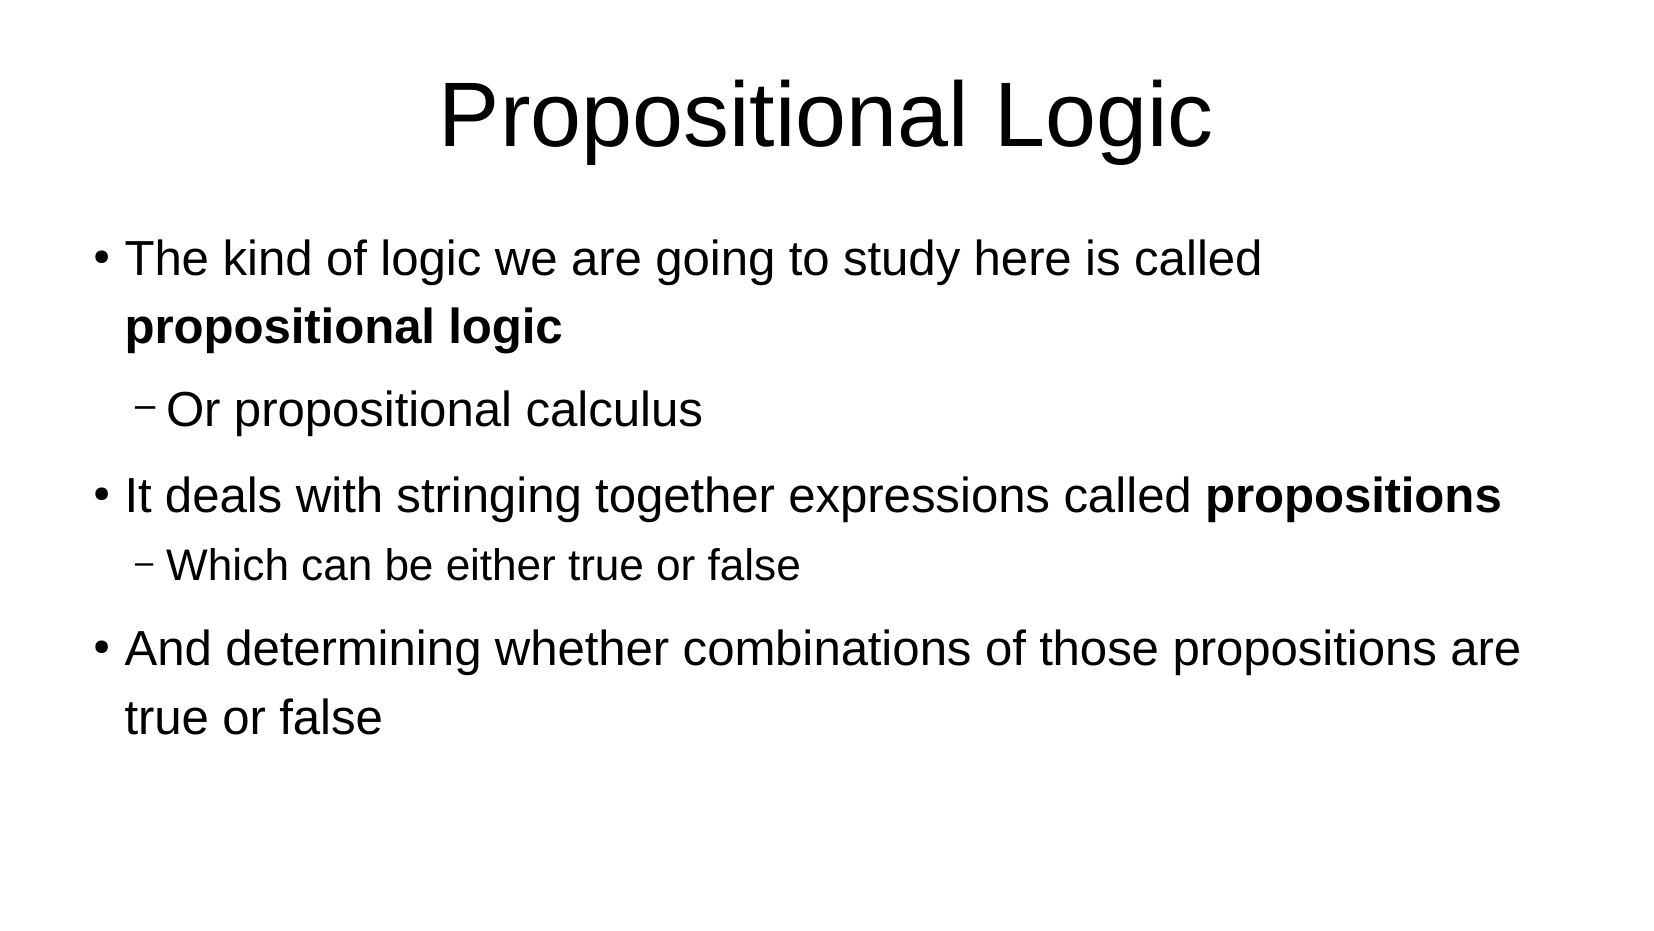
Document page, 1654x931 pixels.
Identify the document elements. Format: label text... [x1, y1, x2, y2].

list The kind of logic we are going to study here is called propositional logic Or propositional calculus It deals with stringing together expressions called propositions Which can be either true or false And determining whether combinations of those propositions are true or false [82, 217, 1571, 758]
title Propositional Logic [82, 37, 1571, 193]
